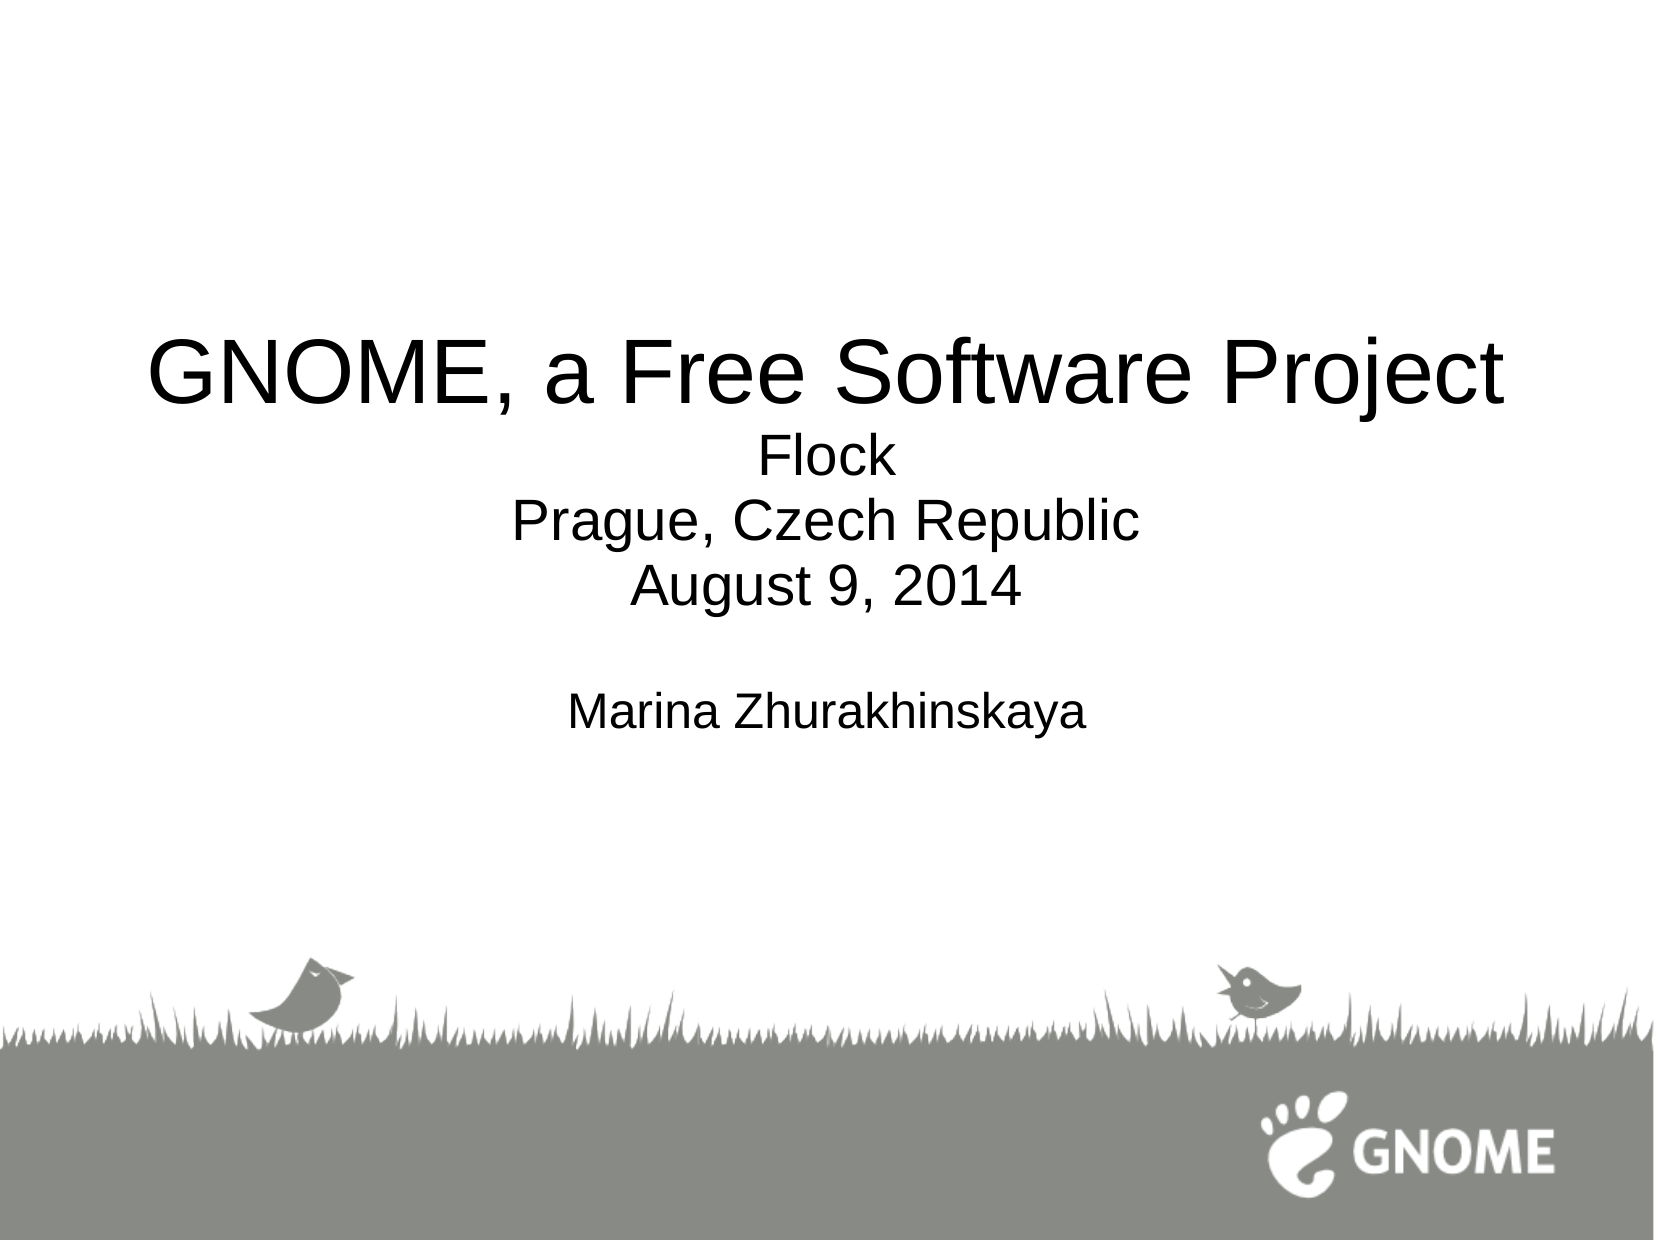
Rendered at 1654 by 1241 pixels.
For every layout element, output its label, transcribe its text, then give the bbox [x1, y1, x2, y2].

picture [0, 0, 1654, 1241]
subtitle GNOME, a Free Software Project Flock Prague, Czech Republic August 9, 2014 Marina Zhurakhinskaya [82, 49, 1571, 1010]
